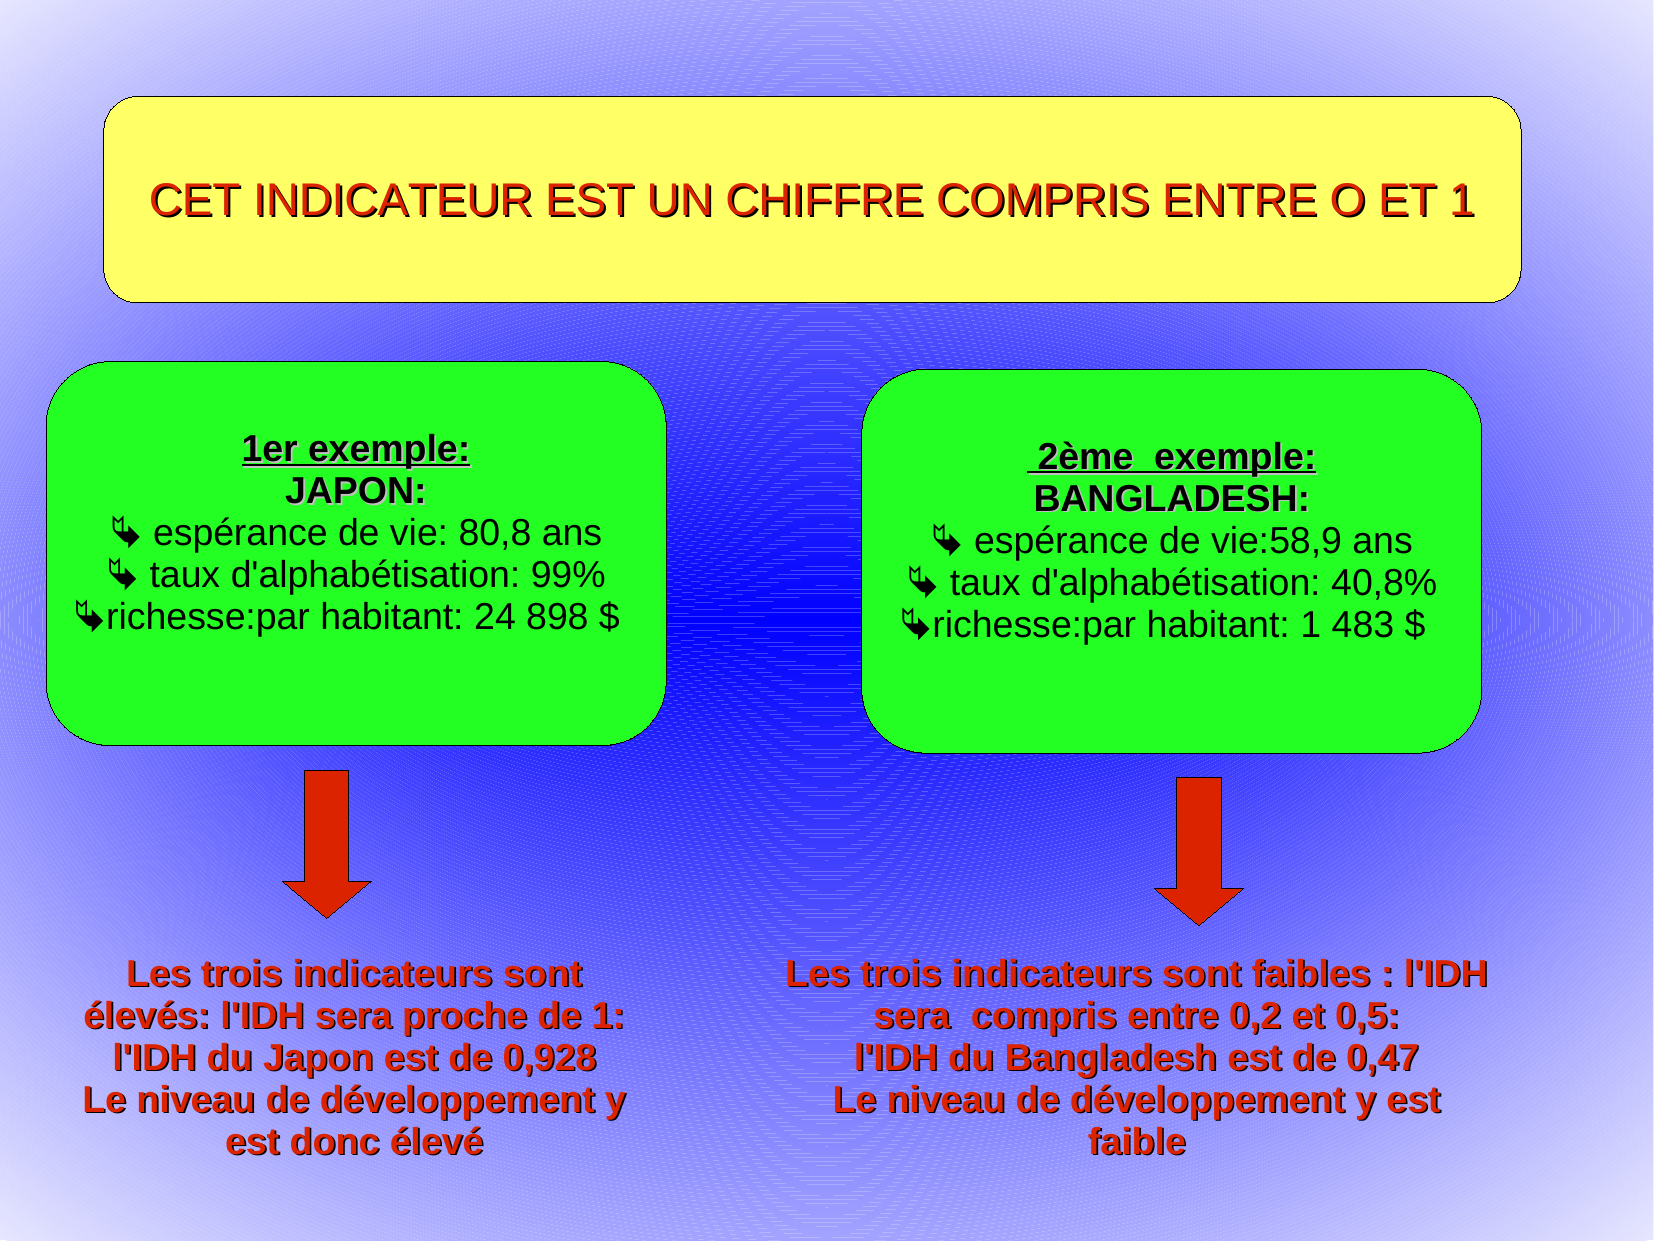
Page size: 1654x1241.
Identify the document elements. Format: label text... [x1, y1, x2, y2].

text_box [282, 770, 372, 919]
text_box [1154, 777, 1244, 926]
text_box Les trois indicateurs sont élevés: l'IDH sera proche de 1: l'IDH du Japon est de 0,928 Le niveau de développement y est donc élevé [59, 944, 650, 1176]
text_box 1er exemple: JAPON:  espérance de vie: 80,8 ans  taux d'alphabétisation: 99% richesse:par habitant: 24 898 $ [46, 361, 667, 746]
text_box CET INDICATEUR EST UN CHIFFRE COMPRIS ENTRE O ET 1 [103, 96, 1522, 303]
text_box 2ème exemple: BANGLADESH:  espérance de vie:58,9 ans  taux d'alphabétisation: 40,8% richesse:par habitant: 1 483 $ [861, 369, 1482, 754]
text_box Les trois indicateurs sont faibles : l'IDH sera compris entre 0,2 et 0,5: l'IDH du Bangladesh est de 0,47 Le niveau de développement y est faible [767, 944, 1506, 1176]
